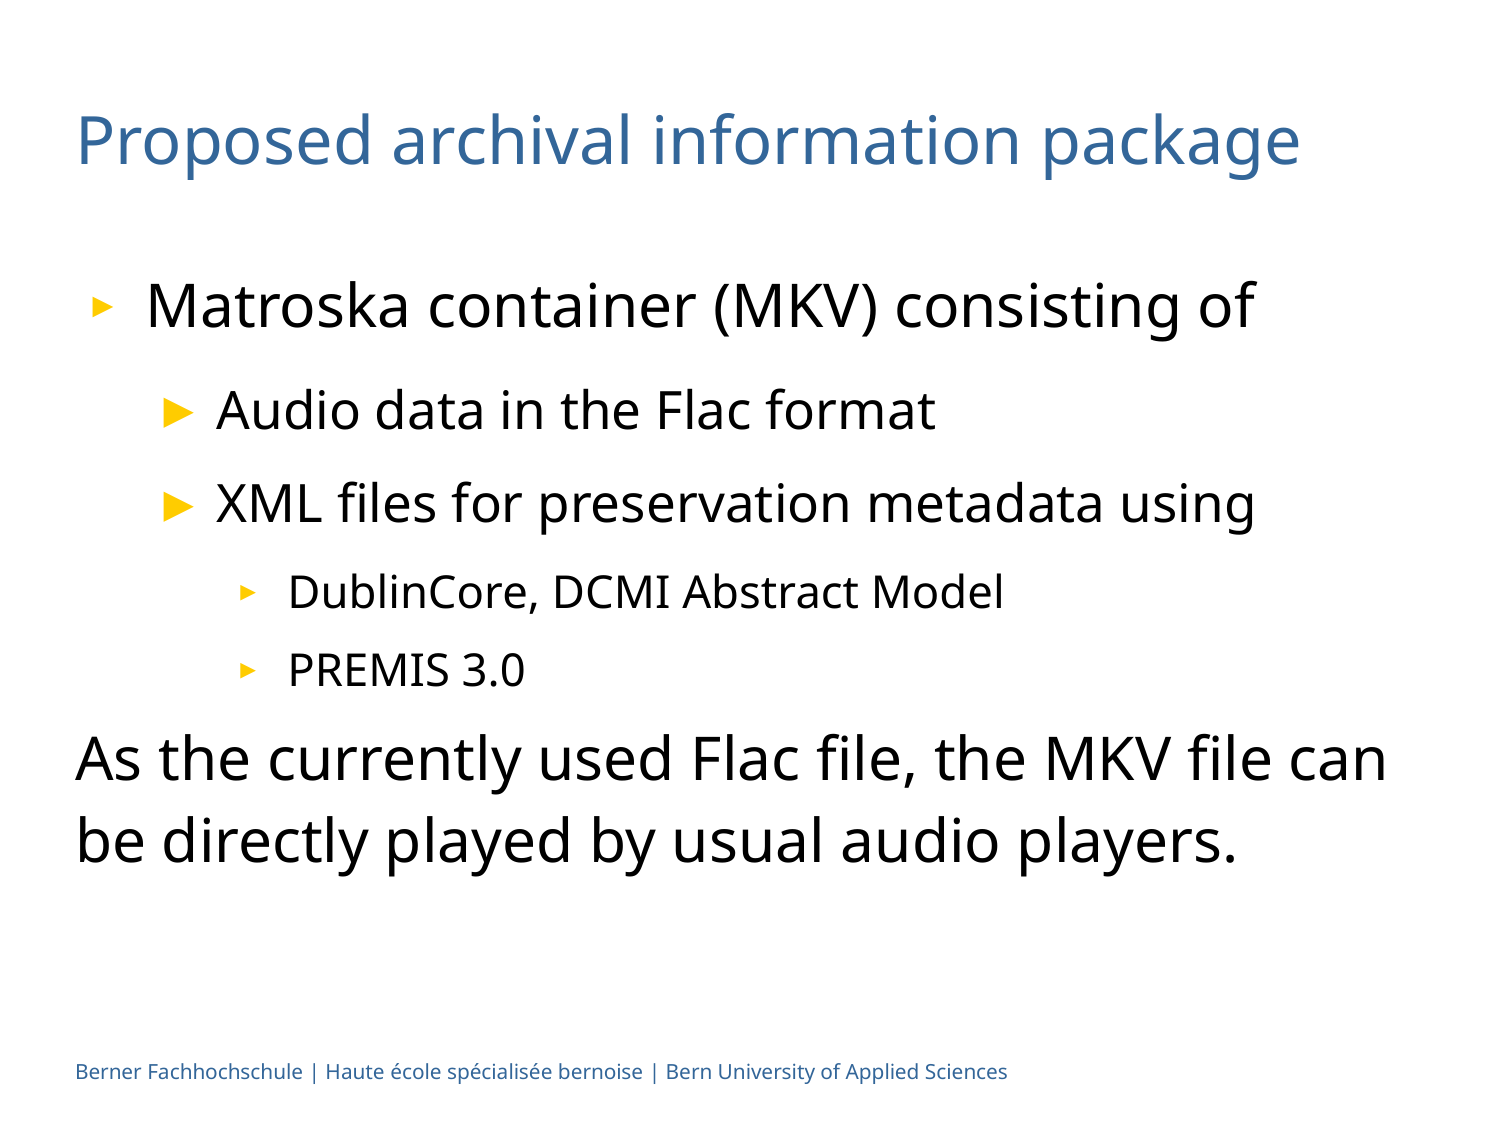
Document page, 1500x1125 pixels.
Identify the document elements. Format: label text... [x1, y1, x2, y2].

title Proposed archival information package [75, 44, 1425, 233]
list Matroska container (MKV) consisting of Audio data in the Flac format XML files for preservation metadata using DublinCore, DCMI Abstract Model PREMIS 3.0 As the currently used Flac file, the MKV file can be directly played by usual audio players. [75, 263, 1425, 1006]
